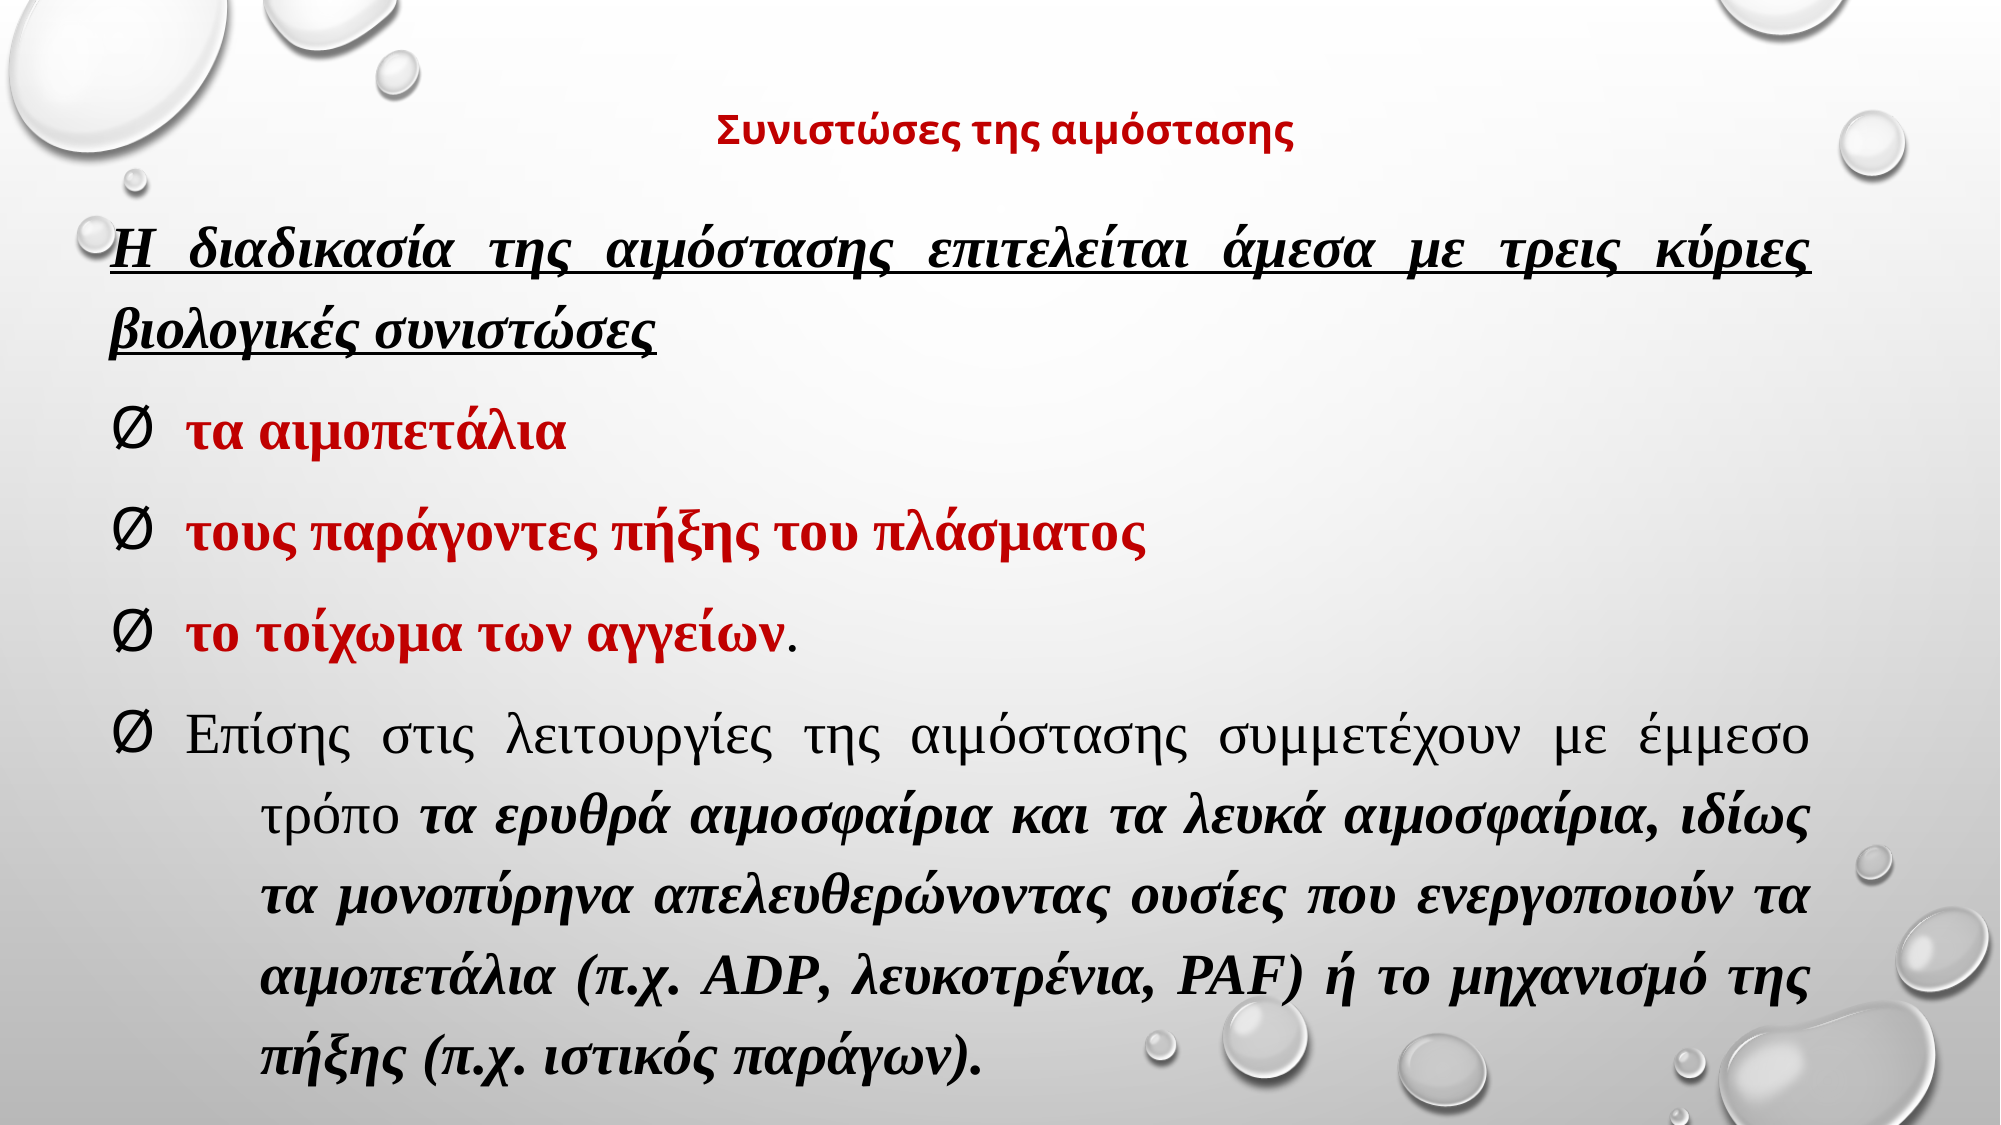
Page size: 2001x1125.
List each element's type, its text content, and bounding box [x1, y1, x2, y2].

title Συνιστώσες της αιμόστασης [160, 101, 1851, 161]
text_box Η διαδικασία της αιμόστασης επιτελείται άμεσα με τρεις κύριες βιολογικές συνιστώσες τα αιμοπετάλια τους παράγοντες πήξης του πλάσματος το τοίχωμα των αγγείων. Επίσης στις λειτουργίες της αιμόστασης συμμετέχουν με έμμεσο τρόπο τα ερυθρά αιμοσφαίρια και τα λευκά αιμοσφαίρια, ιδίως τα μονοπύρηνα απελευθερώνοντας ουσίες που ενεργοποιούν τα αιμοπετάλια (π.χ. ADP, λευκοτρένια, PAF) ή το μηχανισμό της πήξης (π.χ. ιστικός παράγων). [94, 191, 1828, 1099]
